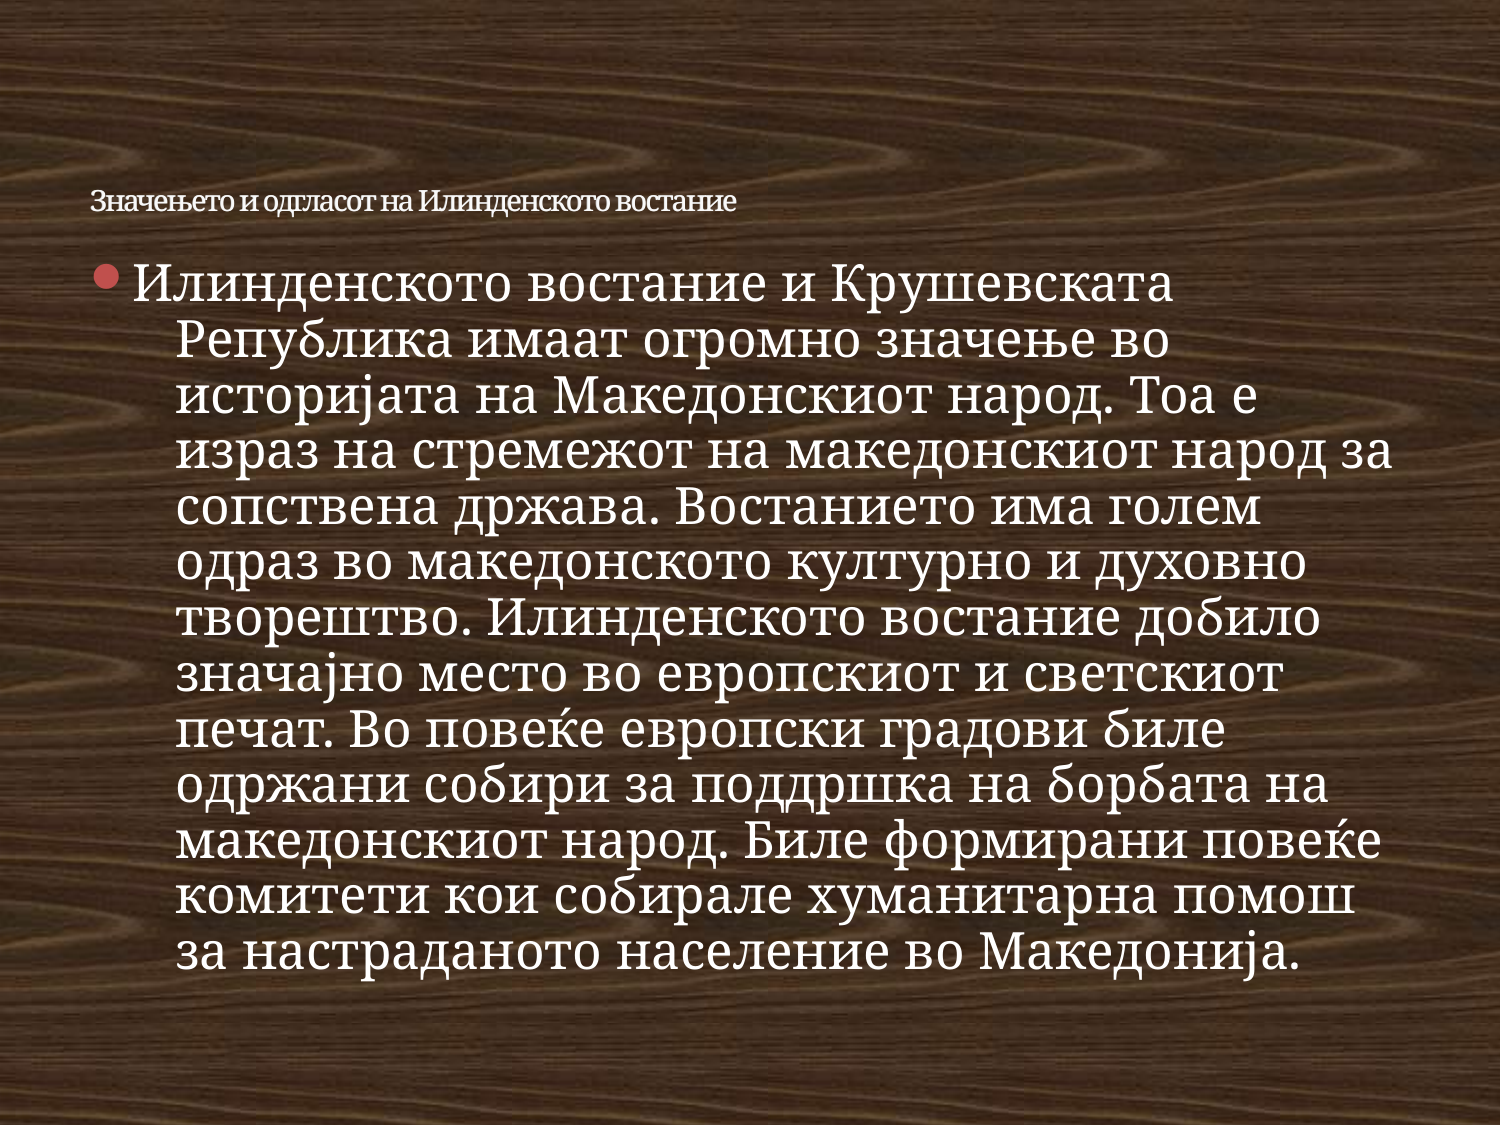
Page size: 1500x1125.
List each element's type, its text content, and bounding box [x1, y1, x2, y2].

list Илинденското востание и Крушевската Република имаат огромно значење во историјата на Македонскиот народ. Тоа е израз на стремежот на македонскиот народ за сопствена држава. Востанието има голем одраз во македонското културно и духовно творештво. Илинденското востание добило значајно место во европскиот и светскиот печат. Во повеќе европски градови биле одржани собири за поддршка на борбата на македонскиот народ. Биле формирани повеќе комитети кои собирале хуманитарна помош за настраданото население во Македонија. [75, 249, 1426, 1000]
title Значењето и одгласот на Илинденското востание [75, 24, 1426, 225]
